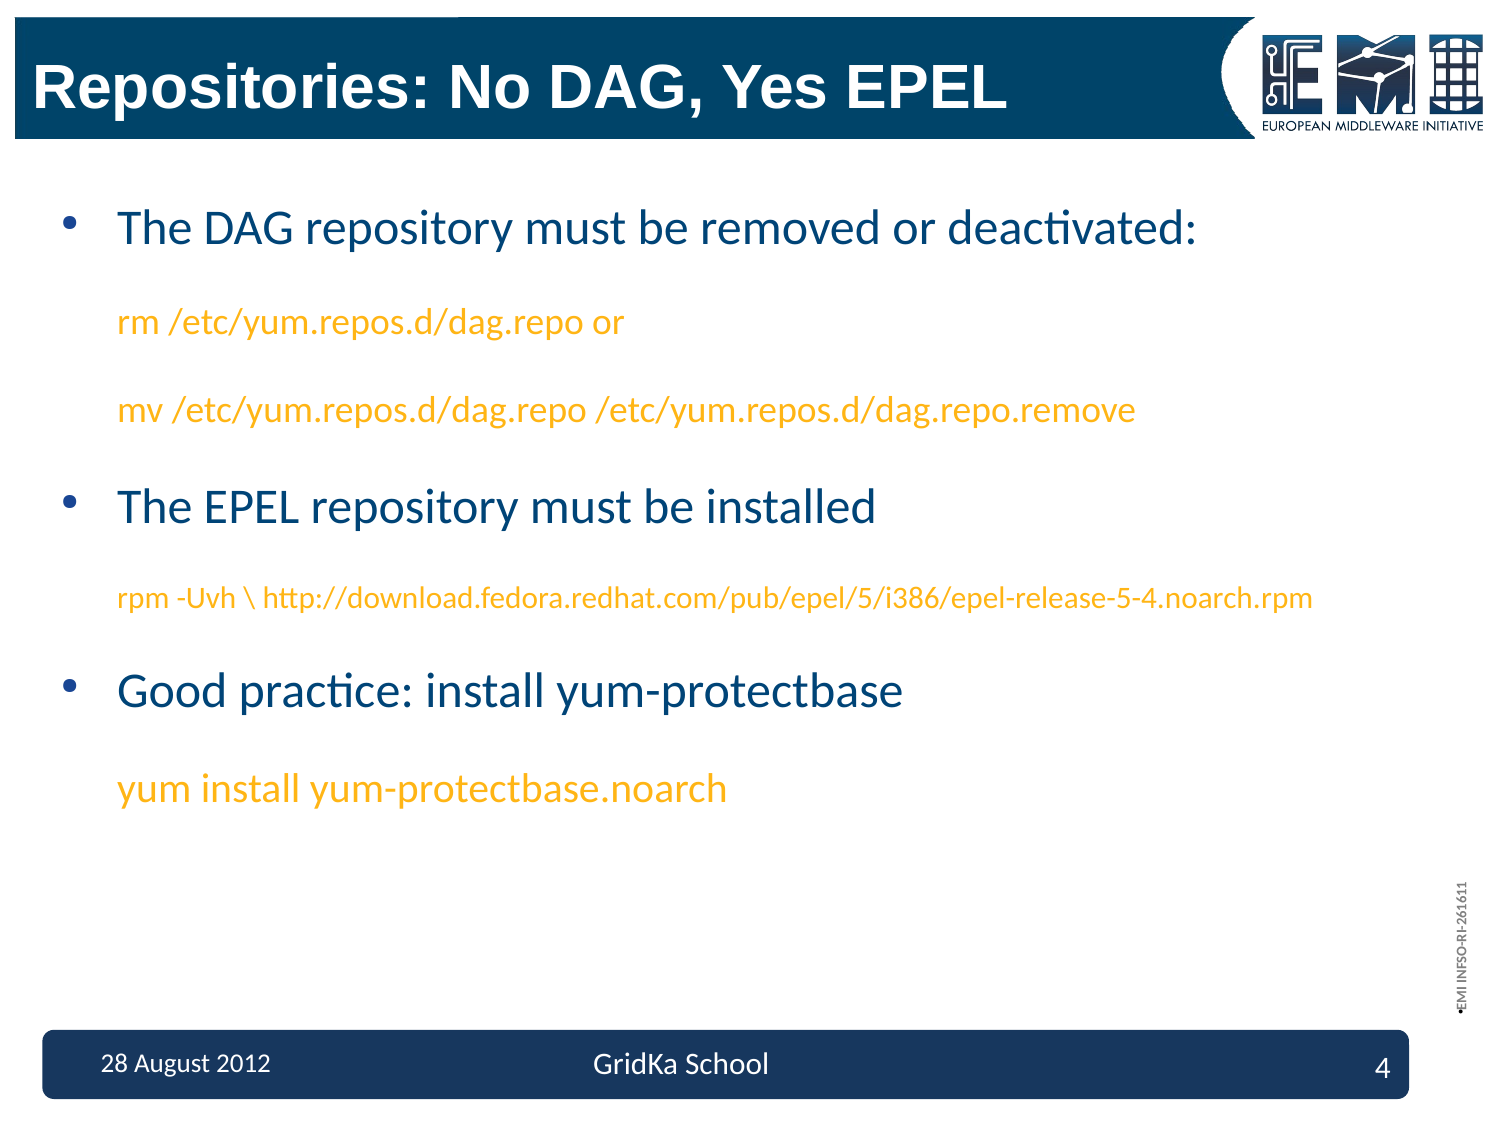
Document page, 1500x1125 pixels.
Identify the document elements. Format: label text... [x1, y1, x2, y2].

picture [1262, 34, 1483, 131]
picture [14, 17, 25, 139]
list The DAG repository must be removed or deactivated: rm /etc/yum.repos.d/dag.repo or mv /etc/yum.repos.d/dag.repo /etc/yum.repos.d/dag.repo.remove The EPEL repository must be installed rpm -Uvh \ http://download.fedora.redhat.com/pub/epel/5/i386/epel-release-5-4.noarch.rpm Good practice: install yum-protectbase yum install yum-protectbase.noarch [46, 186, 1414, 981]
text_box Repositories: No DAG, Yes EPEL [17, 38, 1065, 129]
picture [28, 17, 1255, 139]
